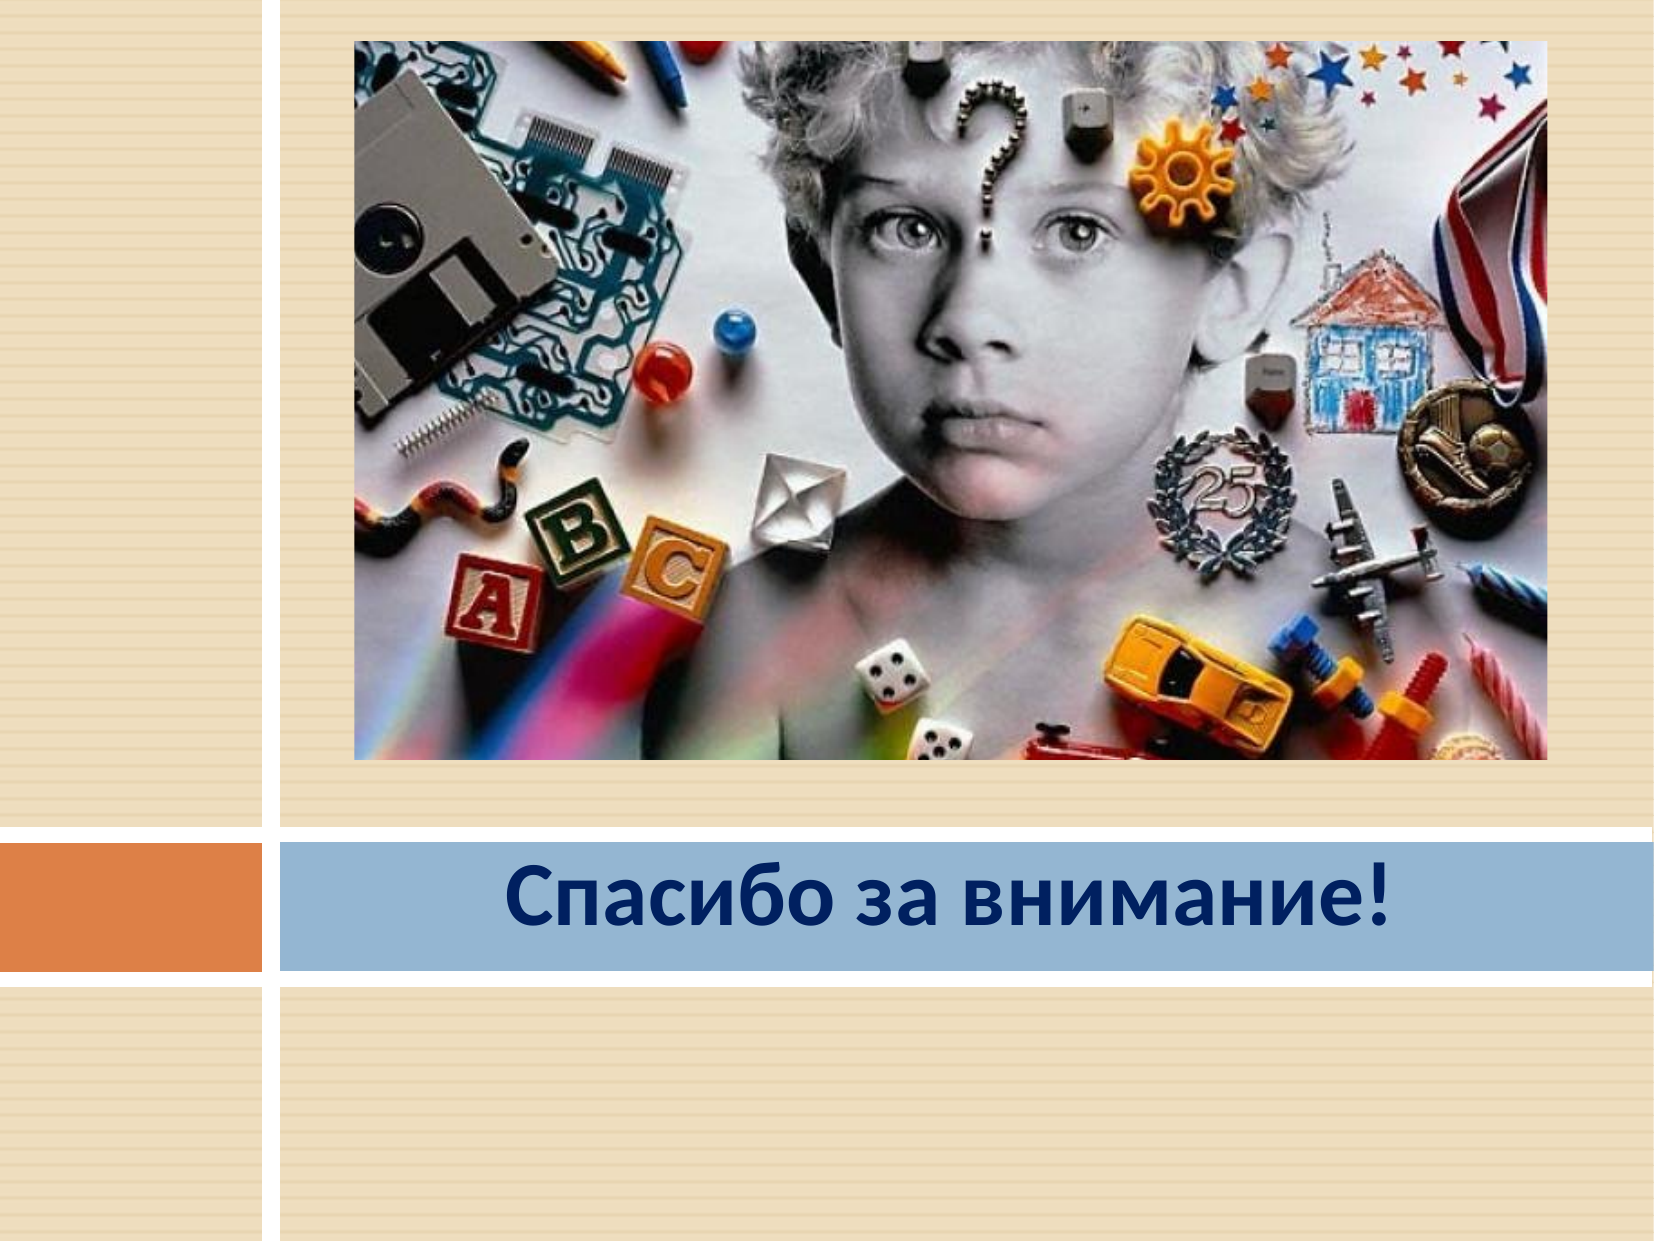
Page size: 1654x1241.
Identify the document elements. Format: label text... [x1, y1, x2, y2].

picture [0, 0, 262, 827]
picture [280, 0, 1654, 842]
picture [280, 971, 1654, 1241]
title Спасибо за внимание! [289, 840, 1613, 965]
picture [0, 987, 262, 1241]
